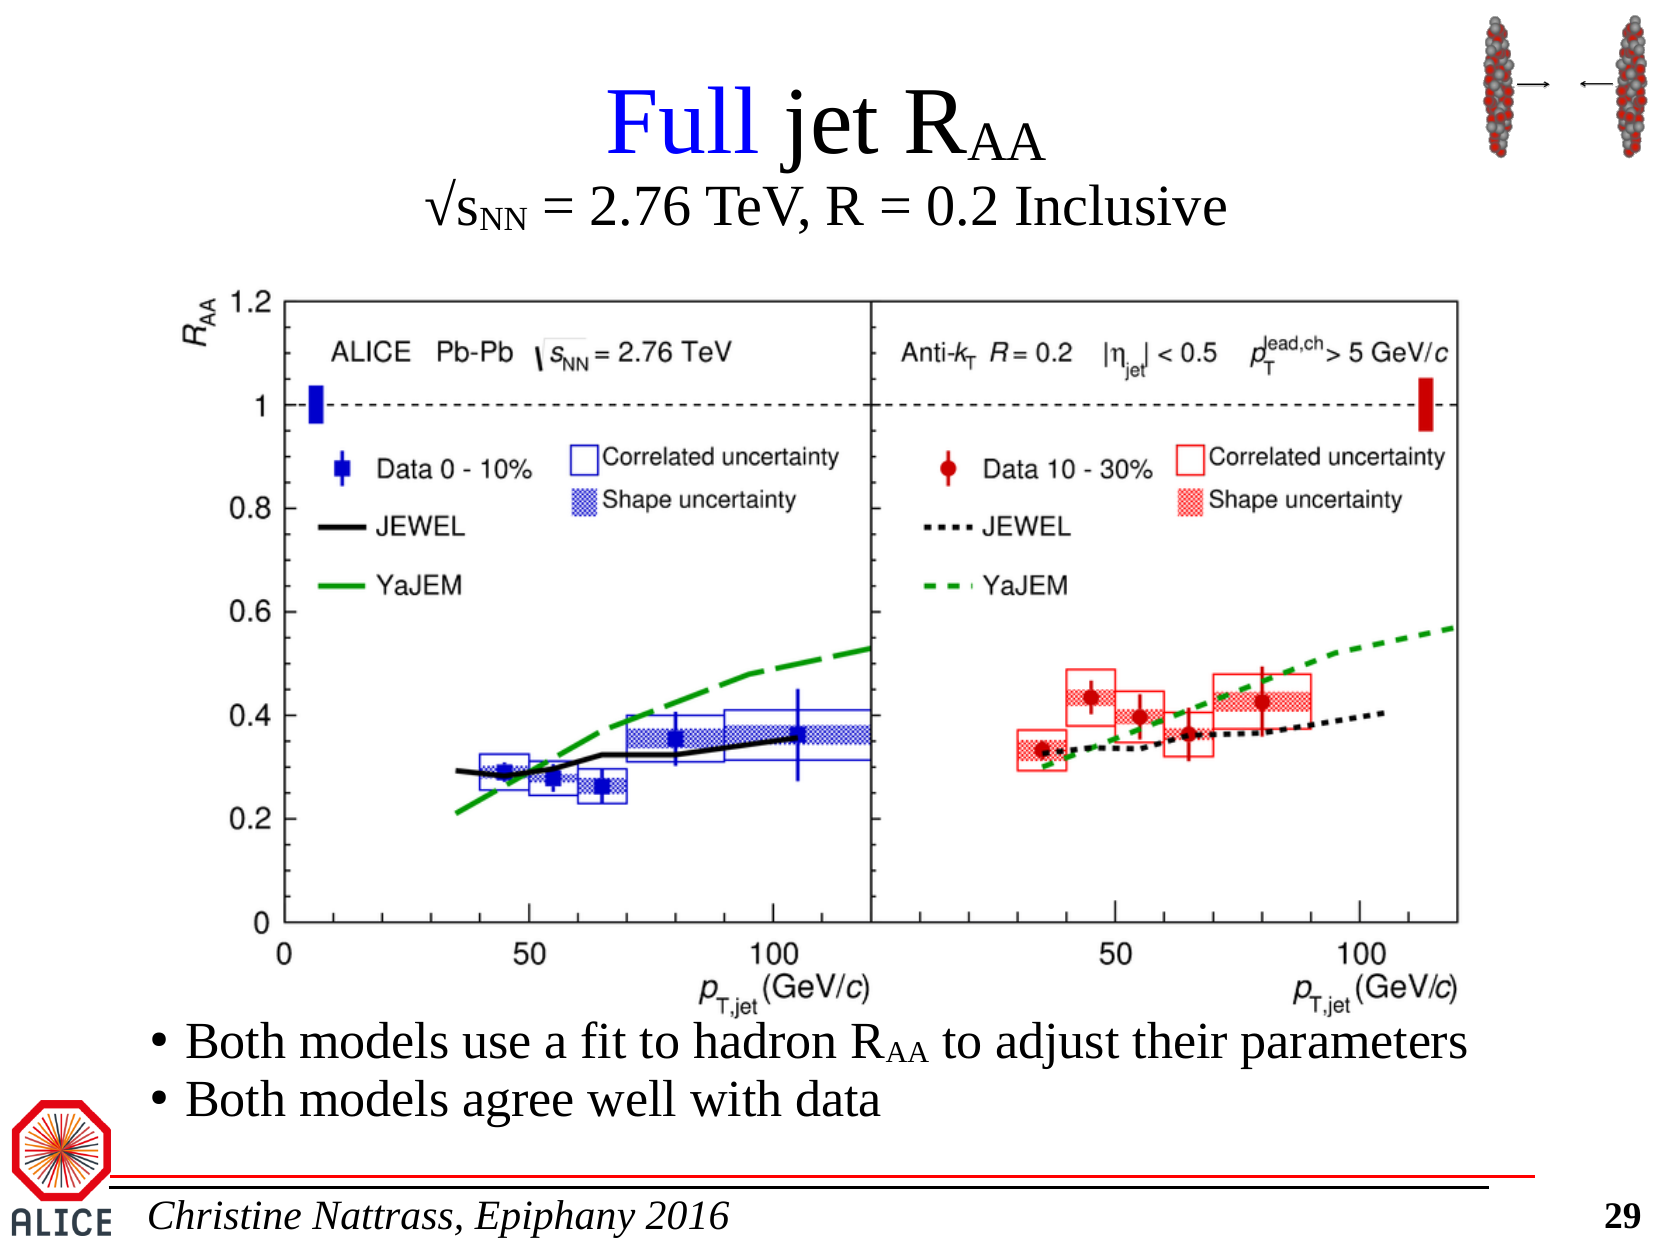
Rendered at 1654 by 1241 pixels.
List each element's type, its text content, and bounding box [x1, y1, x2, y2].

picture [11, 1100, 111, 1236]
text_box Both models use a fit to hadron RAA to adjust their parameters Both models agree well with data [135, 1005, 1653, 1241]
picture [1573, 15, 1648, 165]
picture [1482, 15, 1556, 42]
title Full jet RAA √sNN = 2.76 TeV, R = 0.2 Inclusive [82, 42, 1571, 264]
picture [150, 269, 1486, 1005]
